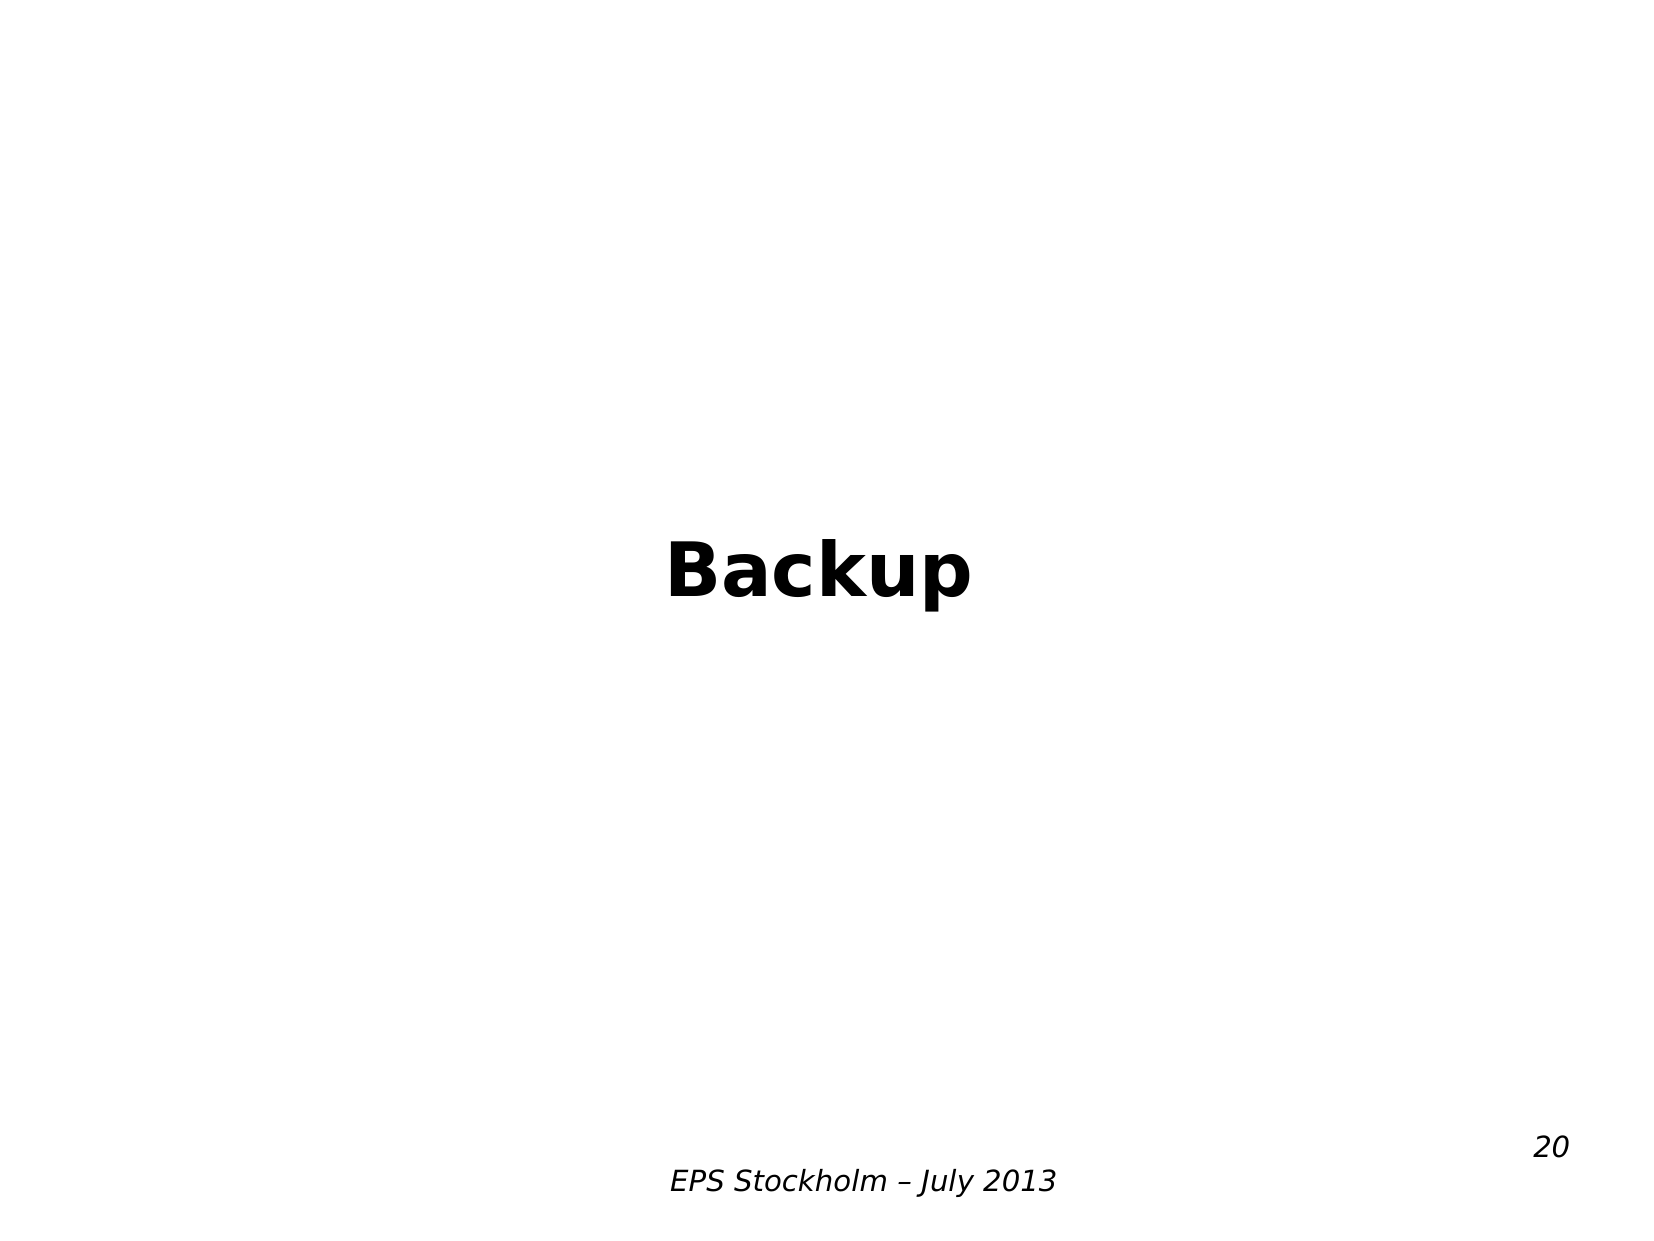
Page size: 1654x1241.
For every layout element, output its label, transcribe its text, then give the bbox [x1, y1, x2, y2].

text_box Backup [649, 519, 989, 622]
